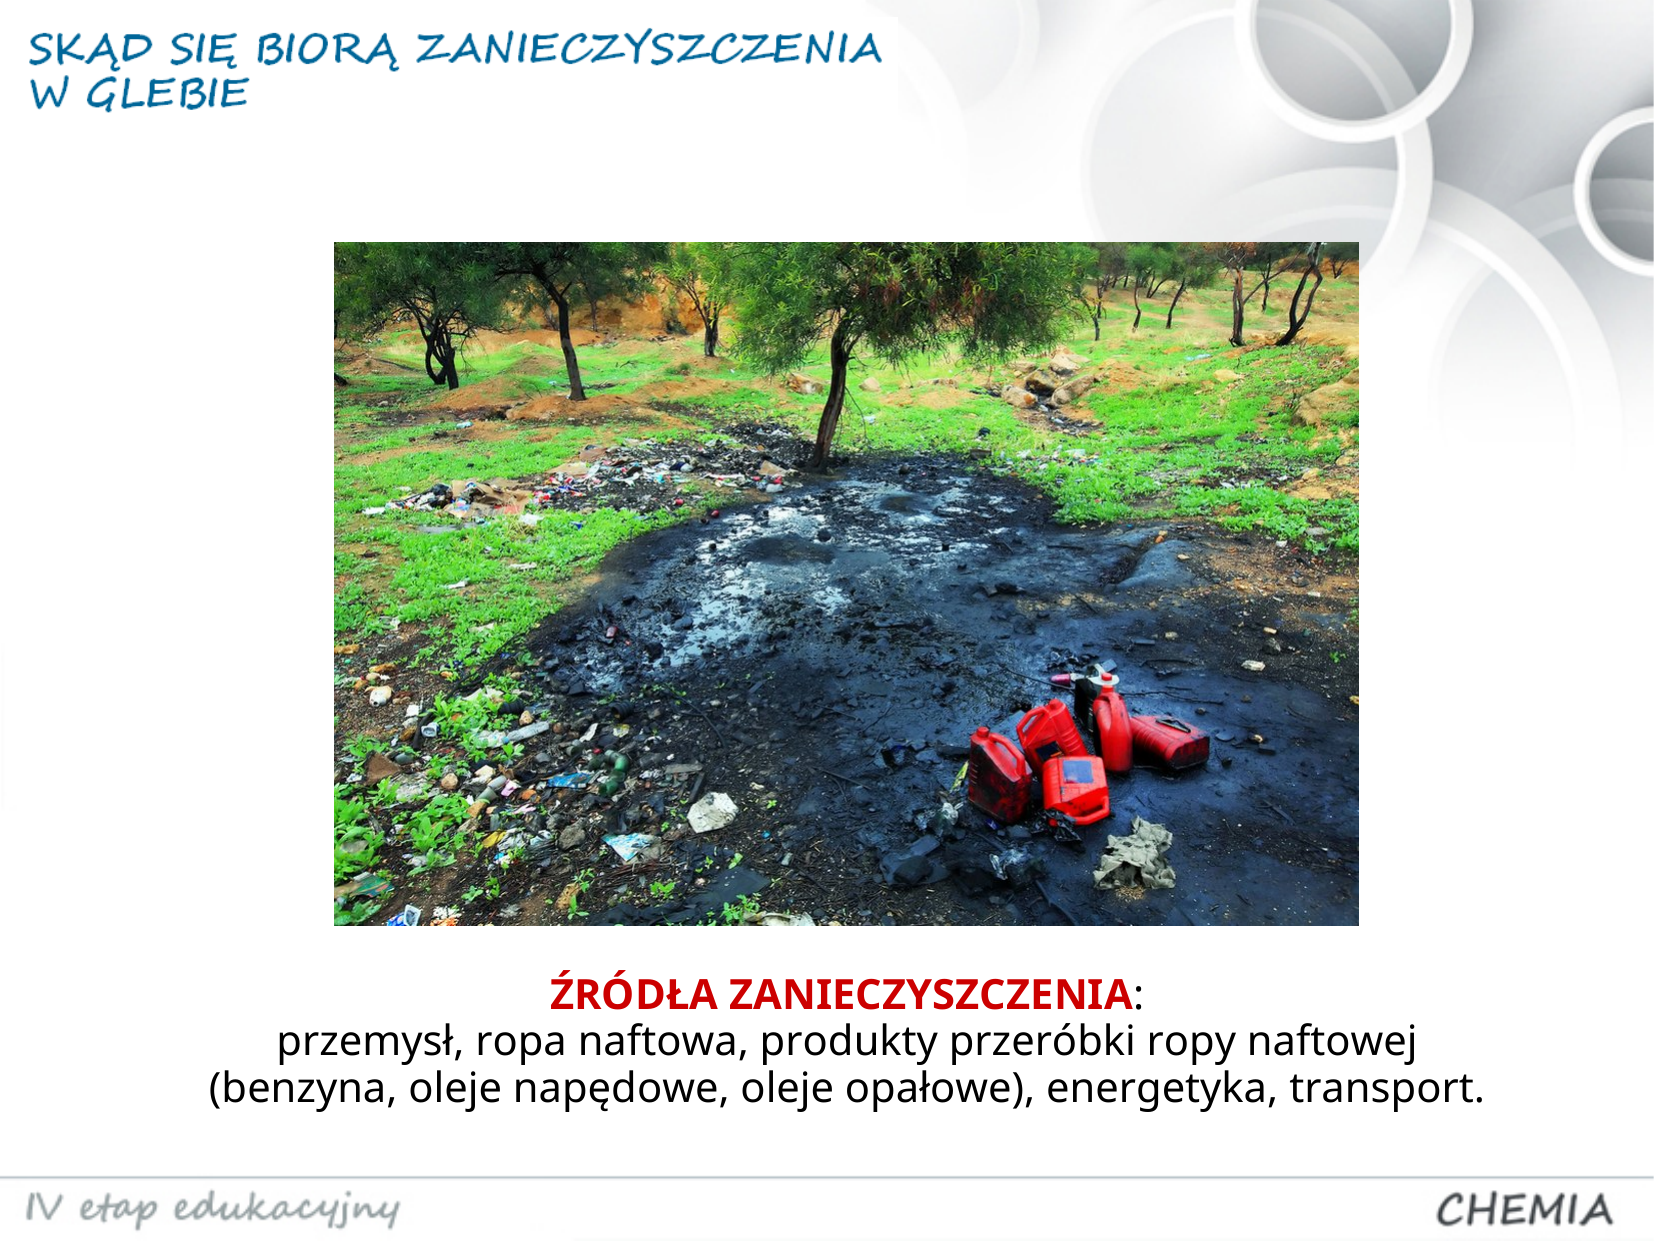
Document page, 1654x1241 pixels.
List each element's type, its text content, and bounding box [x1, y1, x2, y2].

title RODZAJE ZANIECZYSZCZENIA: węglowodory i pochodne węglowodorów ŹRÓDŁA ZANIECZYSZCZENIA: przemysł, ropa naftowa, produkty przeróbki ropy naftowej (benzyna, oleje napędowe, oleje opałowe), energetyka, transport. [177, 832, 1518, 1112]
text_box [11, 17, 898, 131]
picture [0, 0, 1654, 1241]
